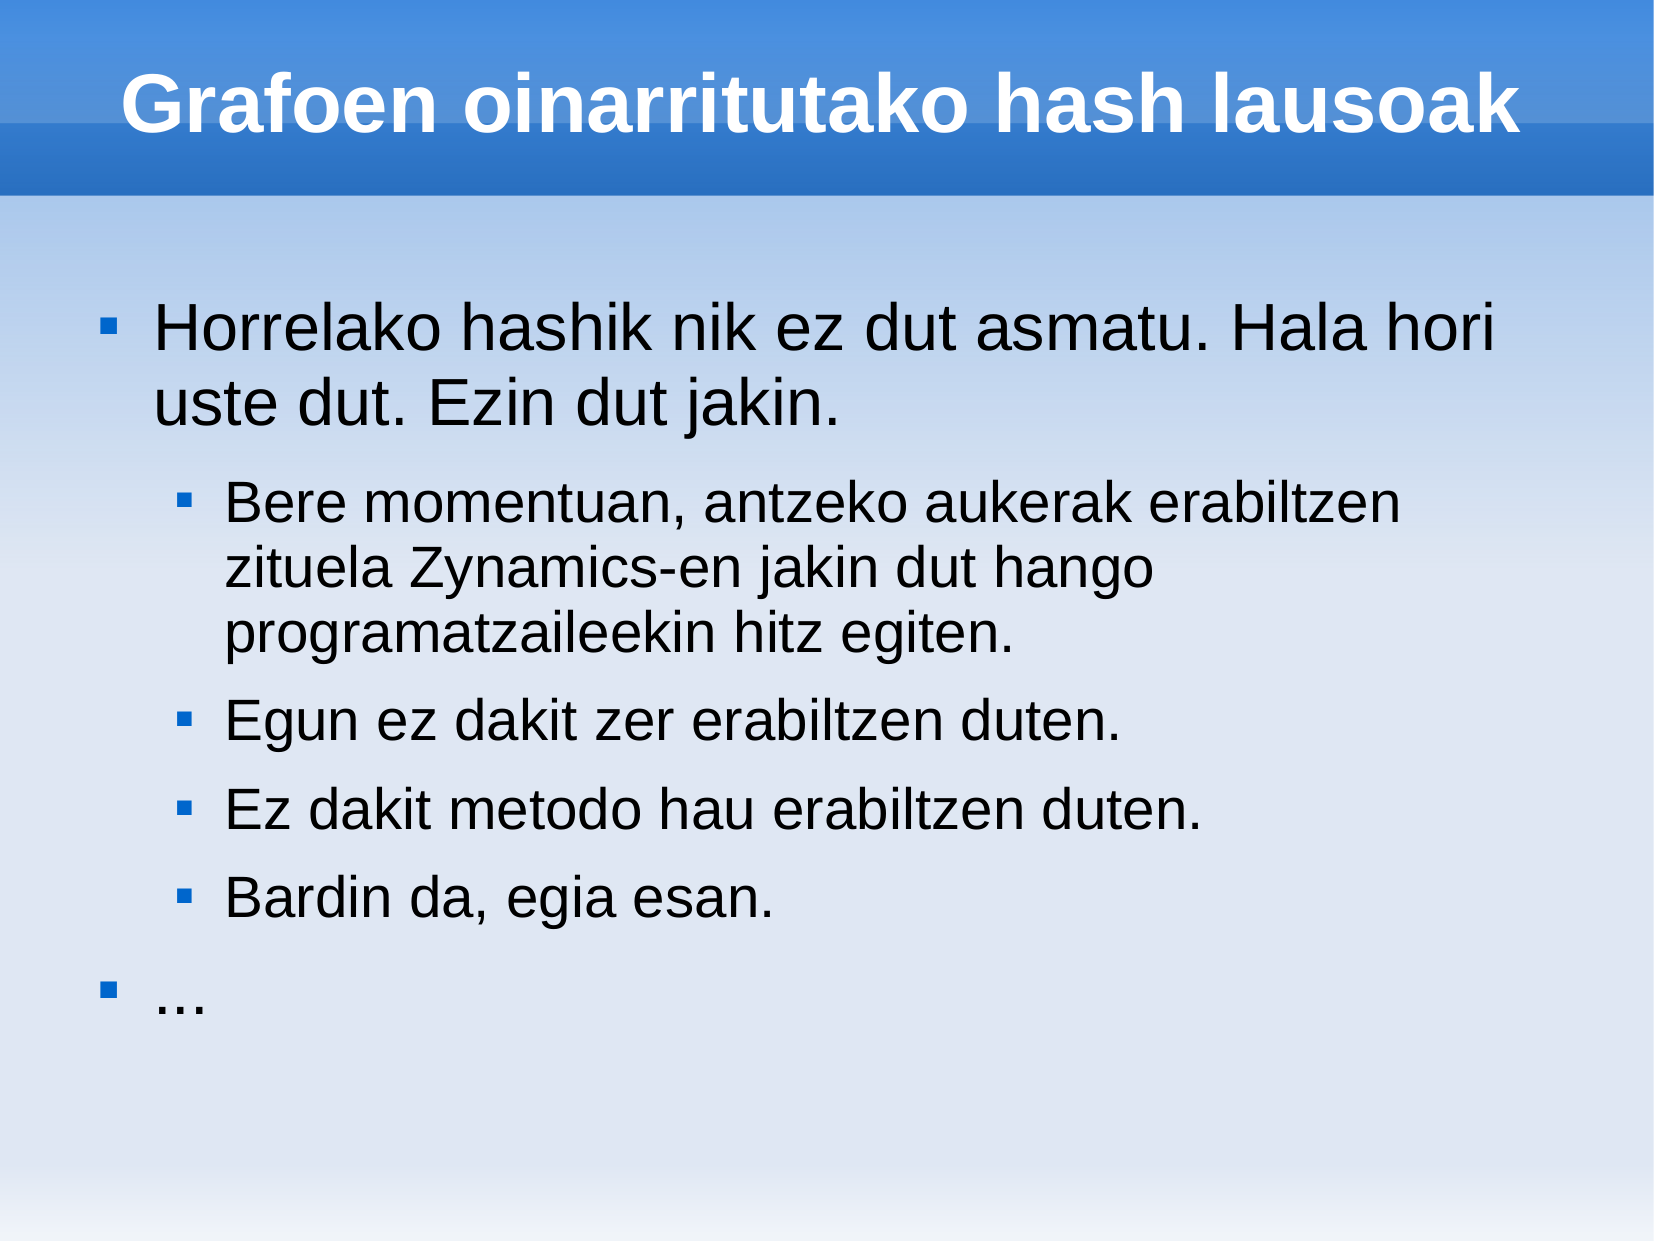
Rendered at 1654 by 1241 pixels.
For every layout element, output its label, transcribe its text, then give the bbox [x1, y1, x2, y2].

title Grafoen oinarritutako hash lausoak [76, 0, 1565, 208]
picture [0, 0, 1654, 1241]
list Horrelako hashik nik ez dut asmatu. Hala hori uste dut. Ezin dut jakin. Bere momentuan, antzeko aukerak erabiltzen zituela Zynamics-en jakin dut hango programatzaileekin hitz egiten. Egun ez dakit zer erabiltzen duten. Ez dakit metodo hau erabiltzen duten. Bardin da, egia esan. ... [82, 290, 1571, 1109]
